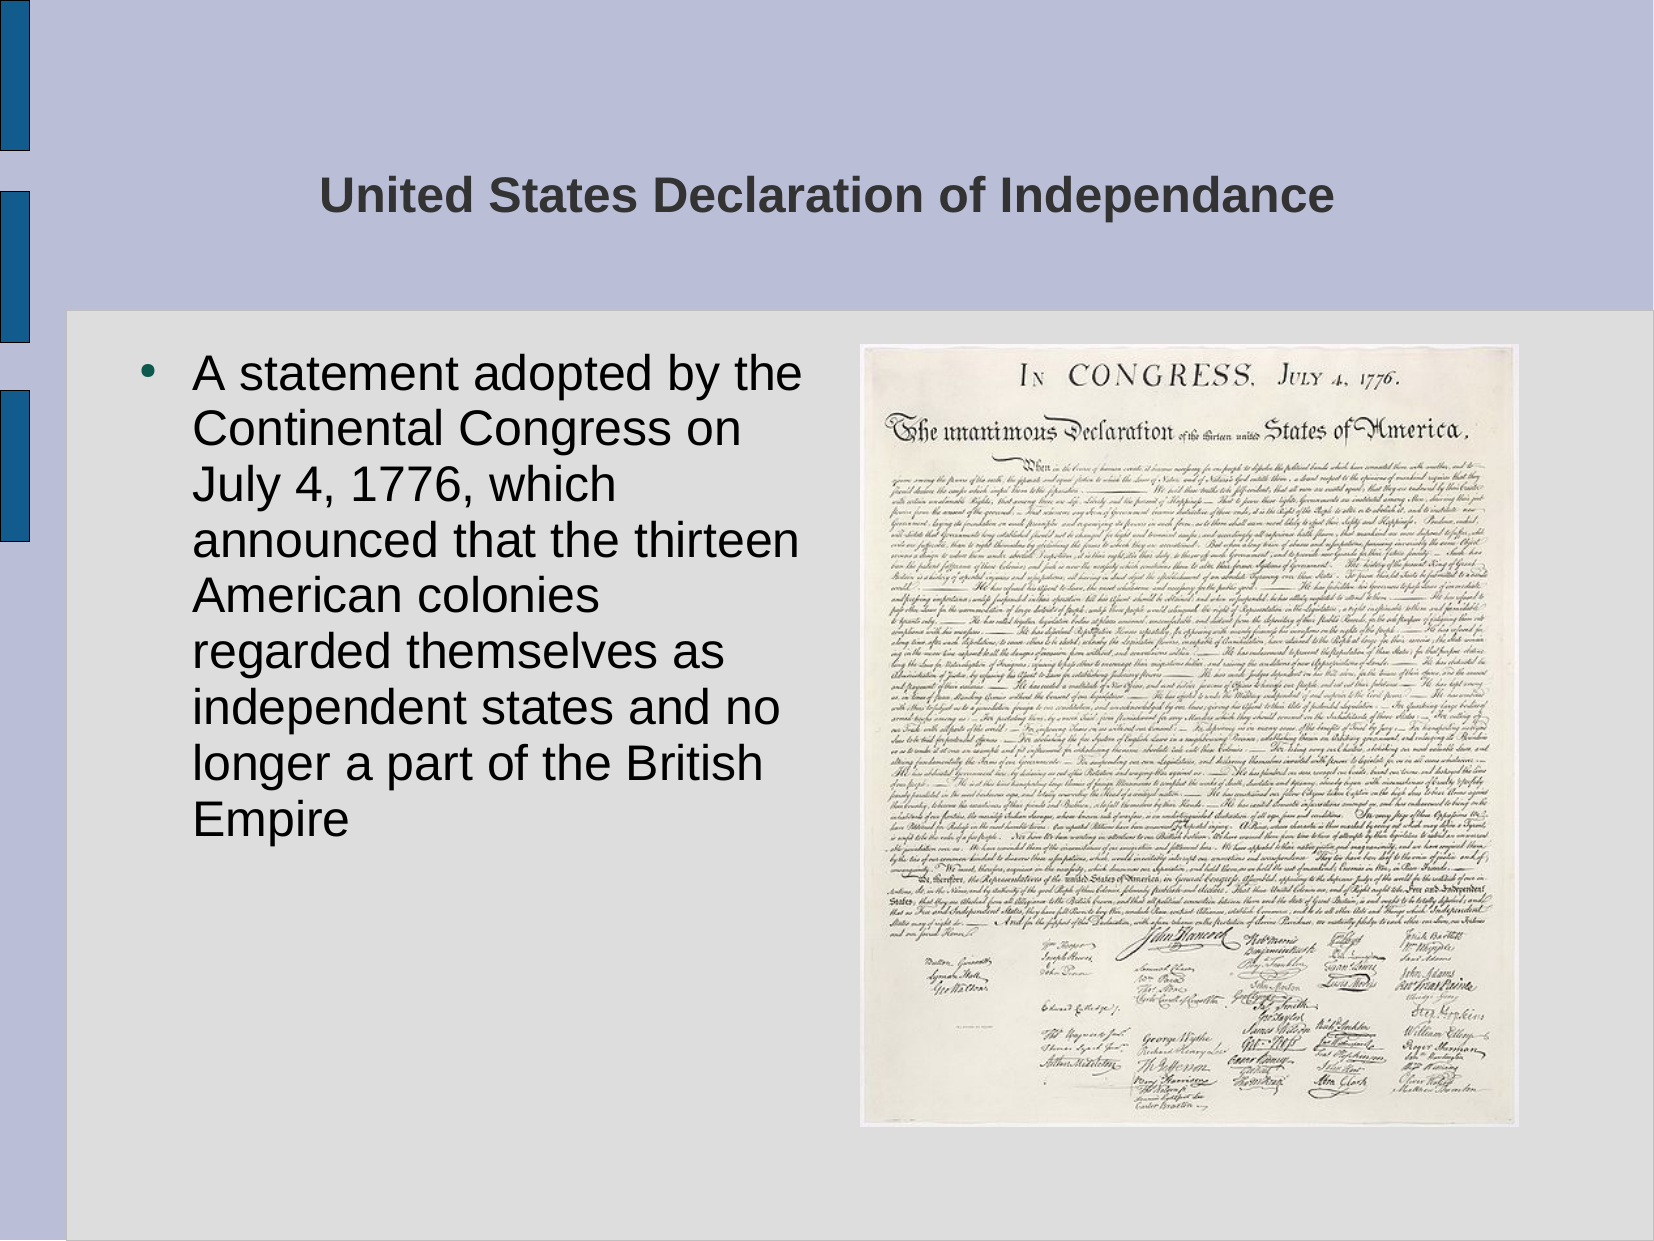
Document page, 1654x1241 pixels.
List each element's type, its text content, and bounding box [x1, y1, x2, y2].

list A statement adopted by the Continental Congress on July 4, 1776, which announced that the thirteen American colonies regarded themselves as independent states and no longer a part of the British Empire [121, 344, 811, 1127]
picture [860, 344, 1519, 1127]
title United States Declaration of Independance [121, 91, 1534, 299]
